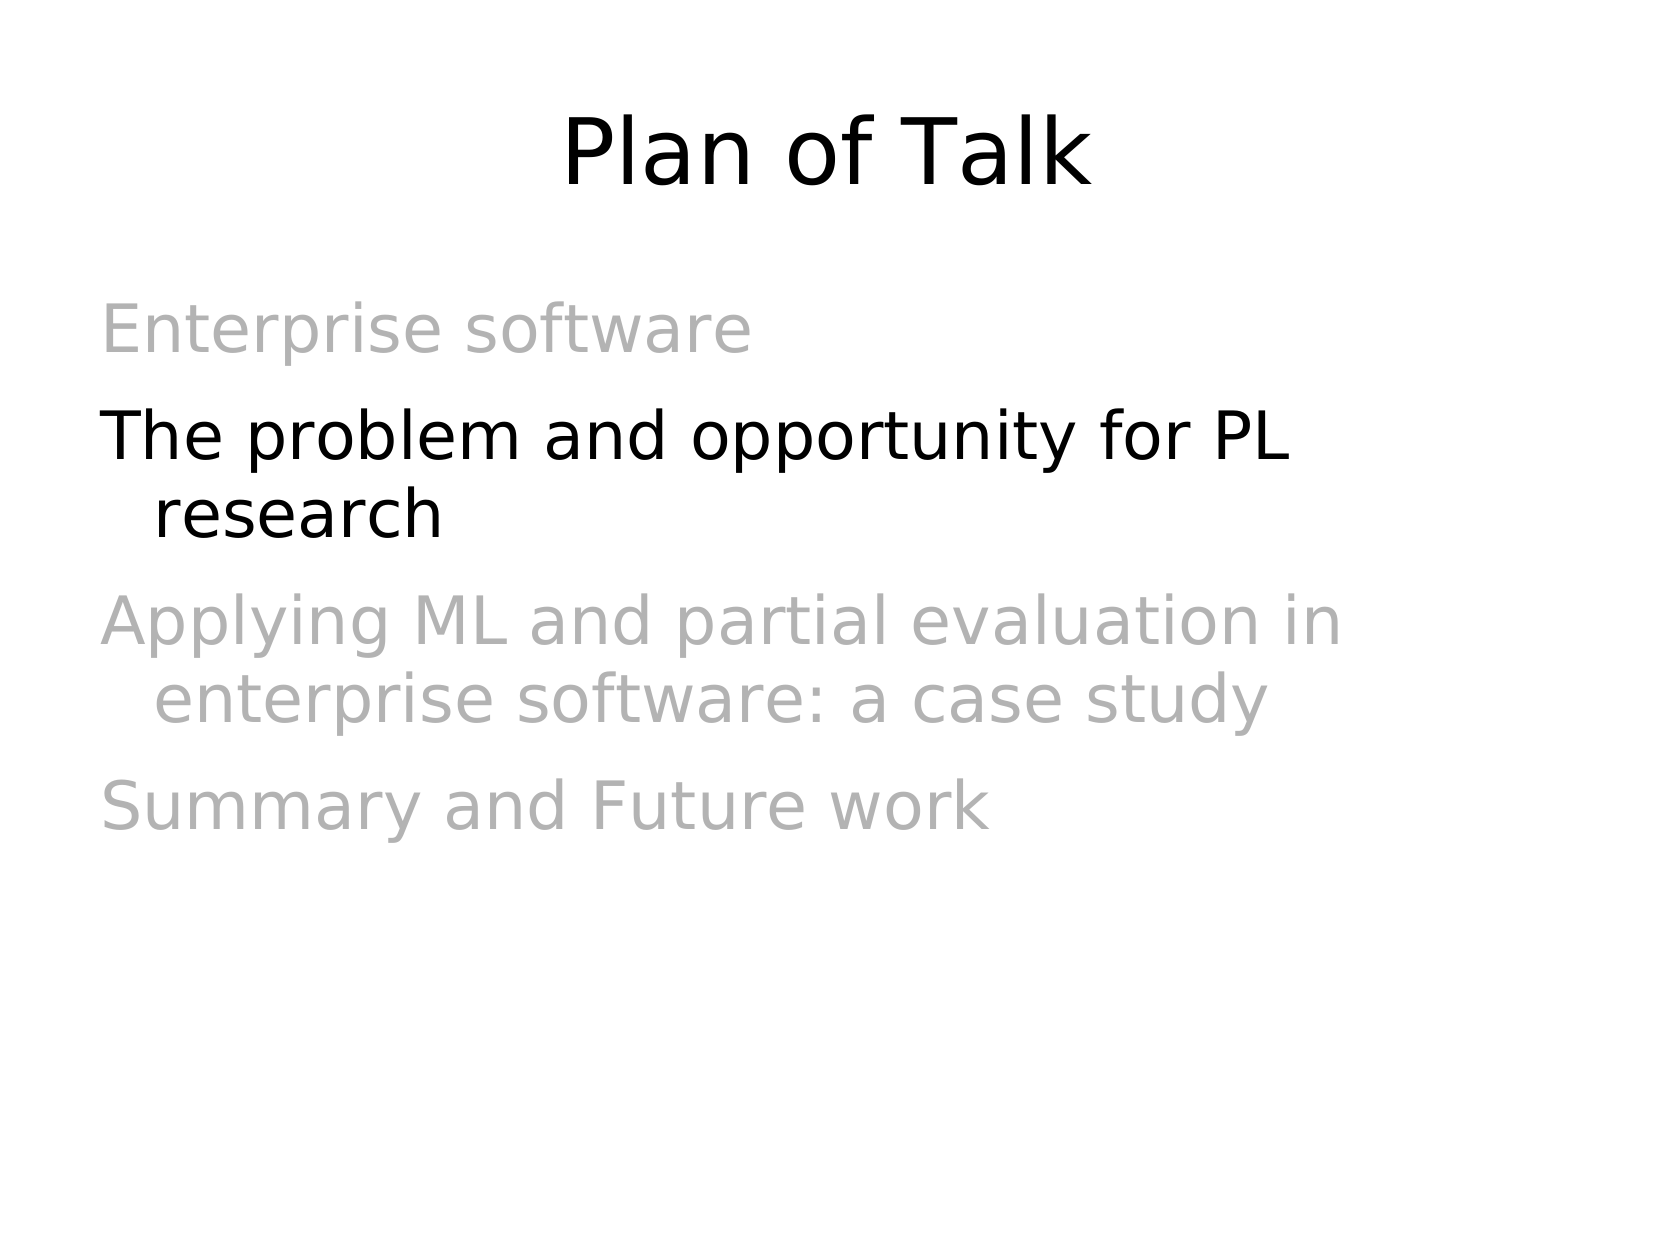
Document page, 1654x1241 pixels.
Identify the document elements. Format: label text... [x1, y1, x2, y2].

list Enterprise software The problem and opportunity for PL research Applying ML and partial evaluation in enterprise software: a case study Summary and Future work [82, 290, 1571, 1109]
title Plan of Talk [82, 49, 1571, 257]
